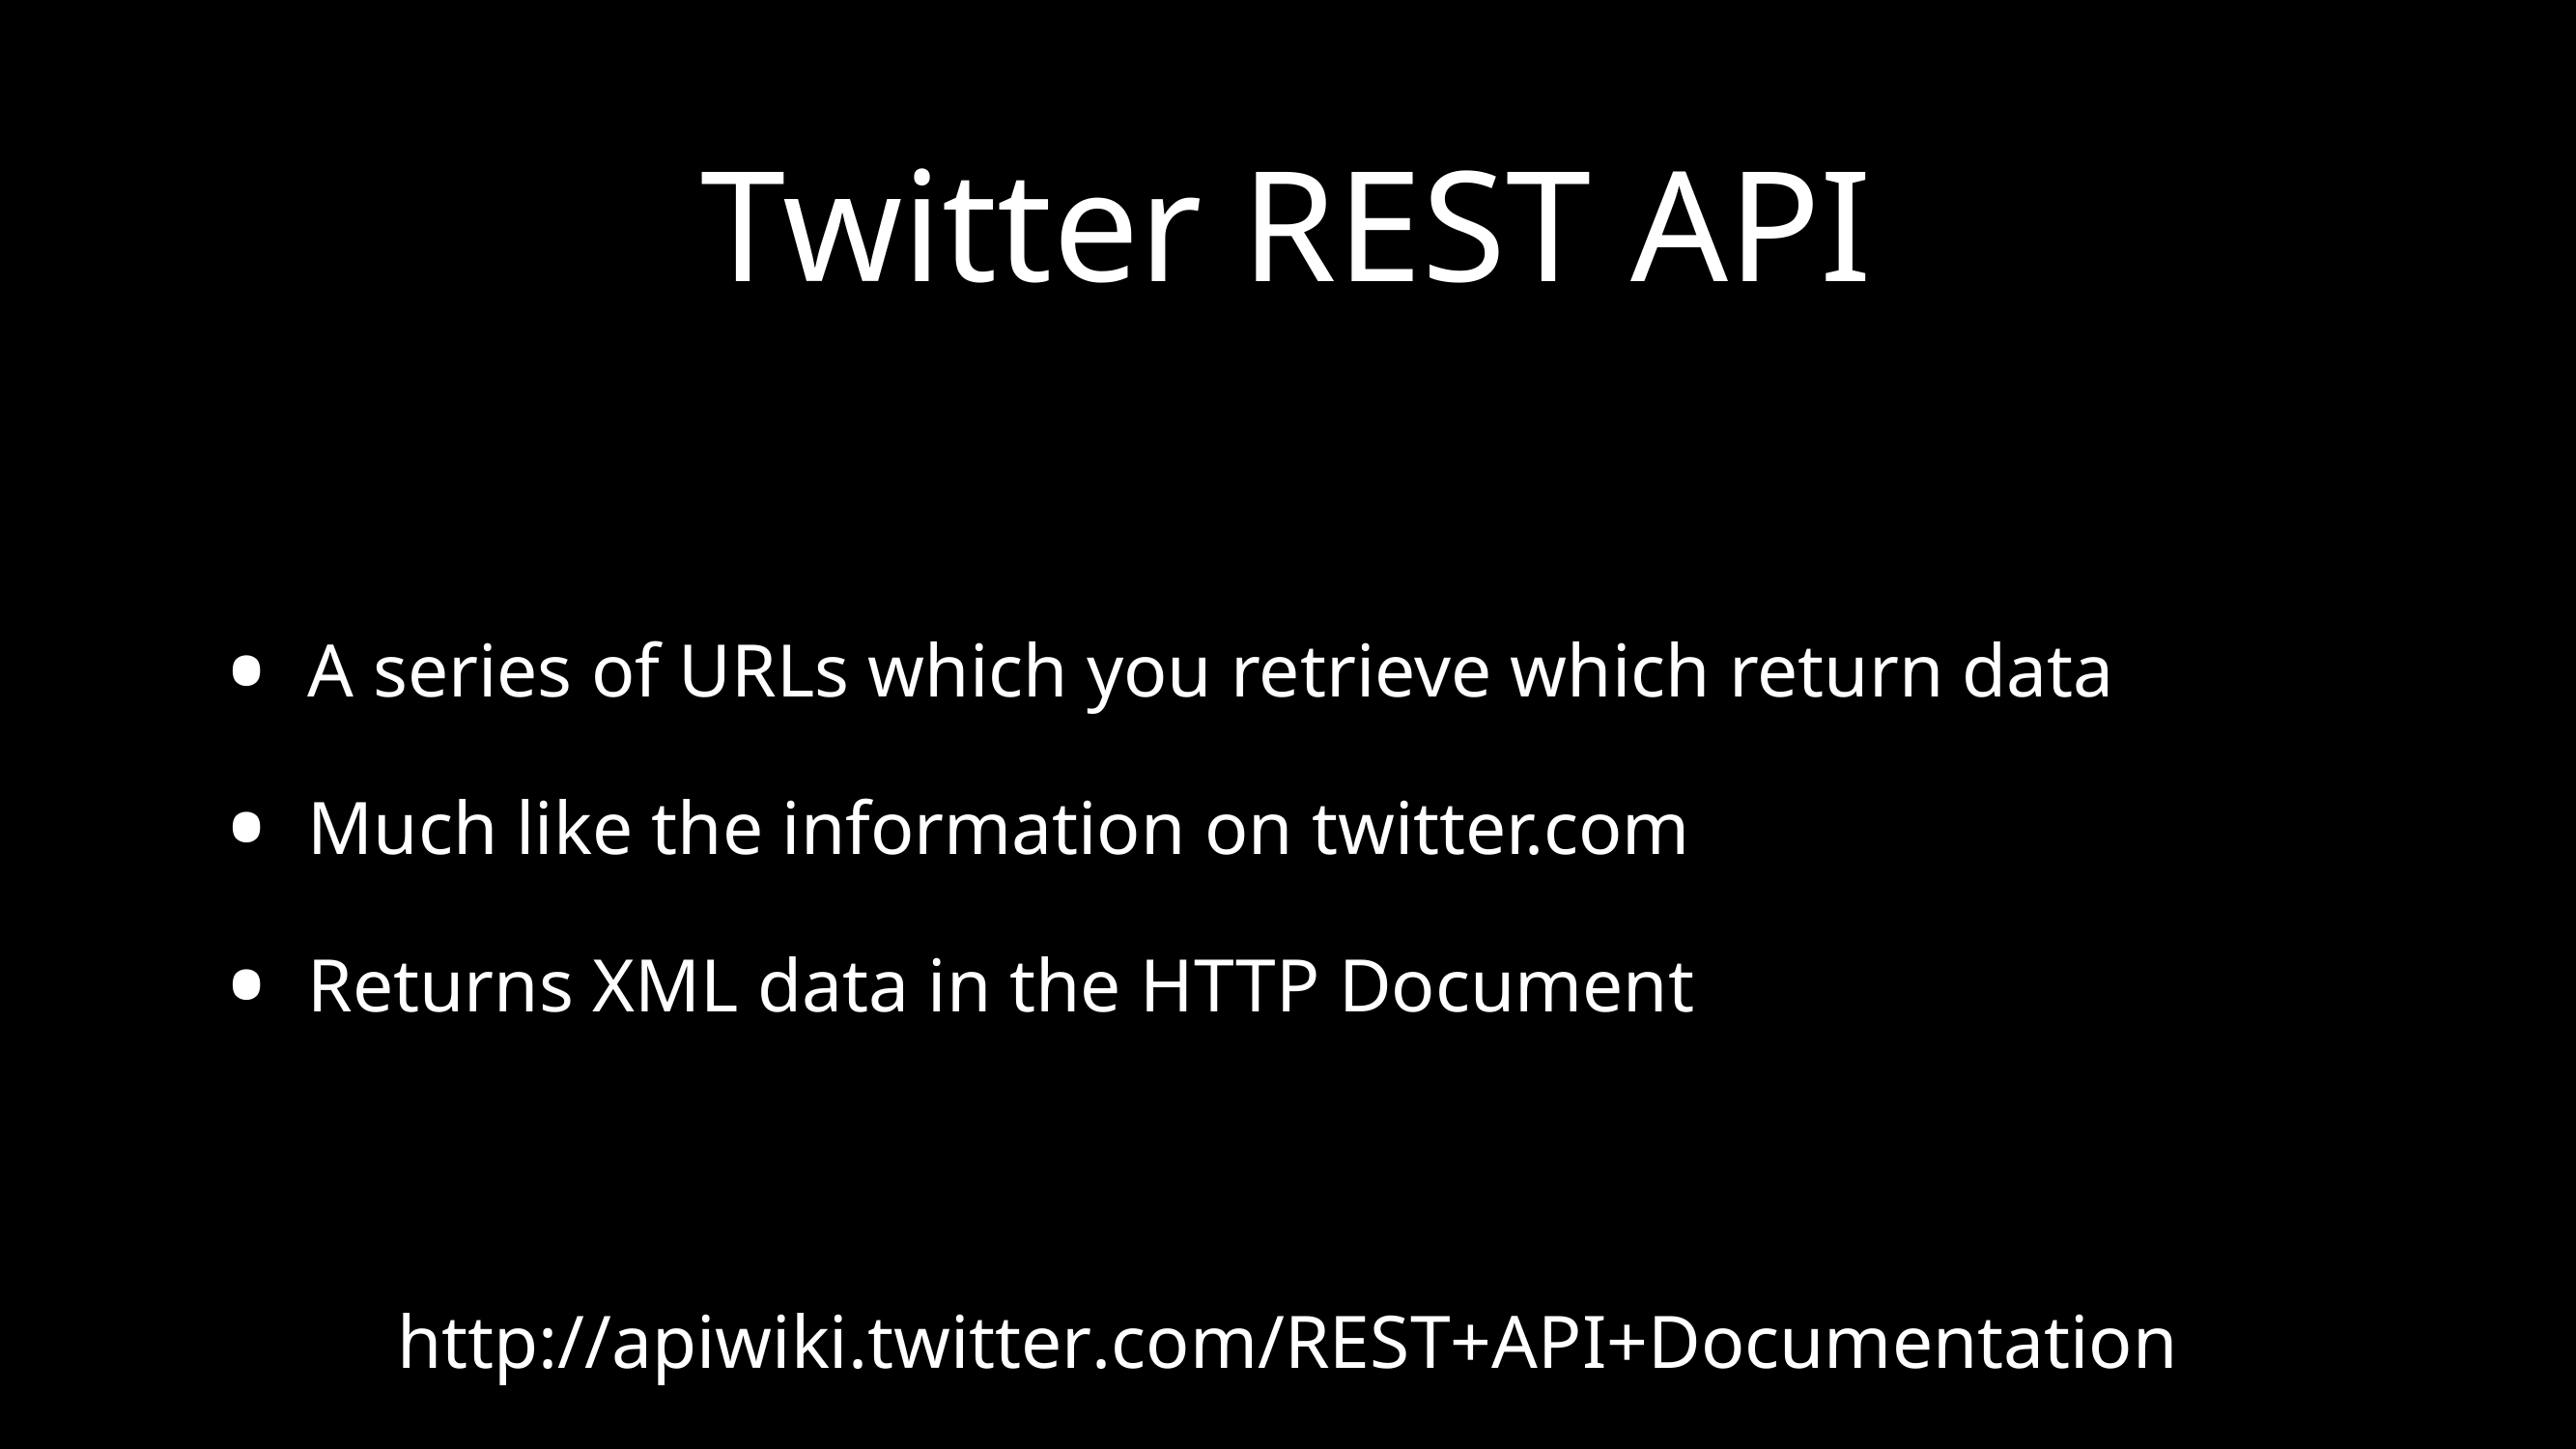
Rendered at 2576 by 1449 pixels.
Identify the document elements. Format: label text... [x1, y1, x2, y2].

title Twitter REST API [183, 38, 2392, 403]
list A series of URLs which you retrieve which return data Much like the information on twitter.com Returns XML data in the HTTP Document [183, 412, 2392, 1238]
text_box http://apiwiki.twitter.com/REST+API+Documentation [396, 1295, 2179, 1383]
